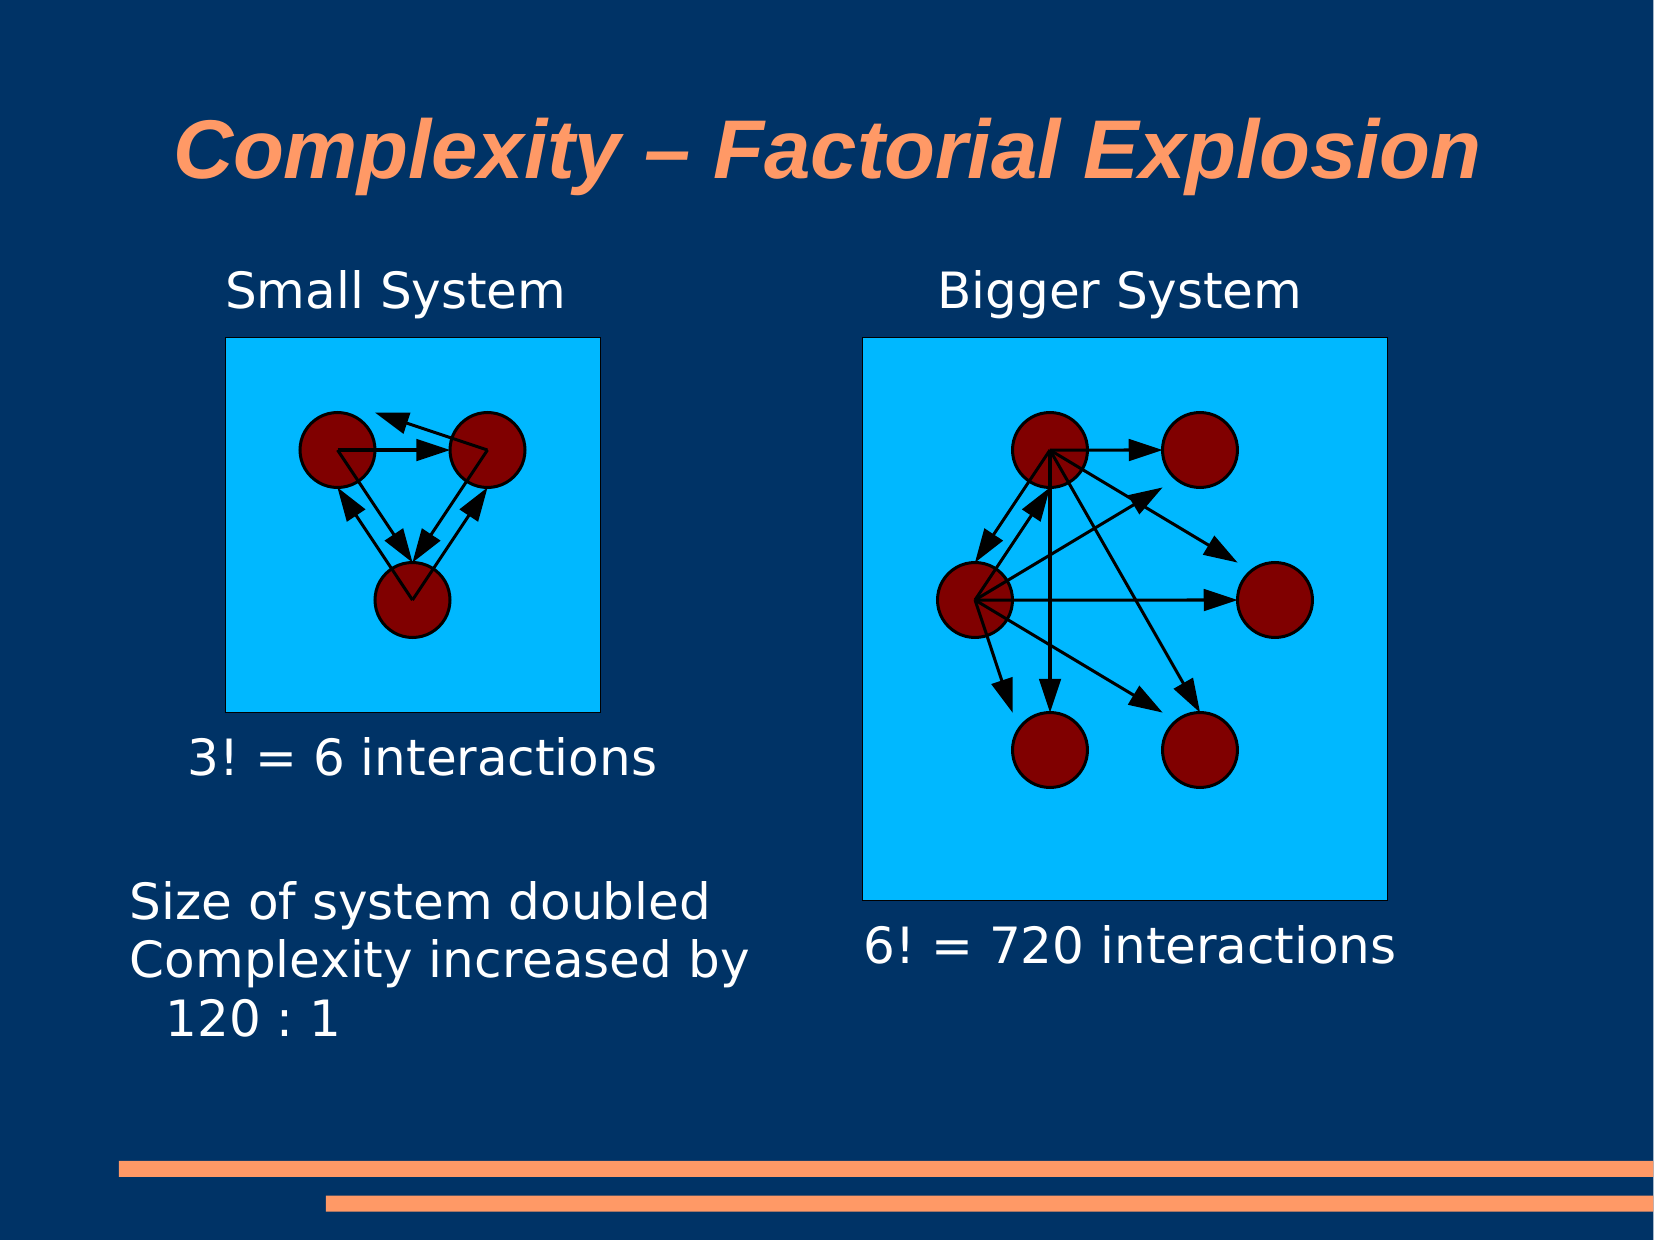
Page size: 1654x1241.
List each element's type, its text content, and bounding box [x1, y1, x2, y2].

text_box Bigger System [937, 262, 1296, 321]
text_box 3! = 6 interactions [187, 729, 649, 788]
title Complexity – Factorial Explosion [121, 46, 1534, 254]
text_box 6! = 720 interactions [863, 916, 1388, 976]
text_box Size of system doubled Complexity increased by 120 : 1 [94, 873, 770, 1086]
text_box Small System [225, 262, 601, 321]
text_box [862, 337, 1388, 901]
text_box [225, 337, 601, 713]
